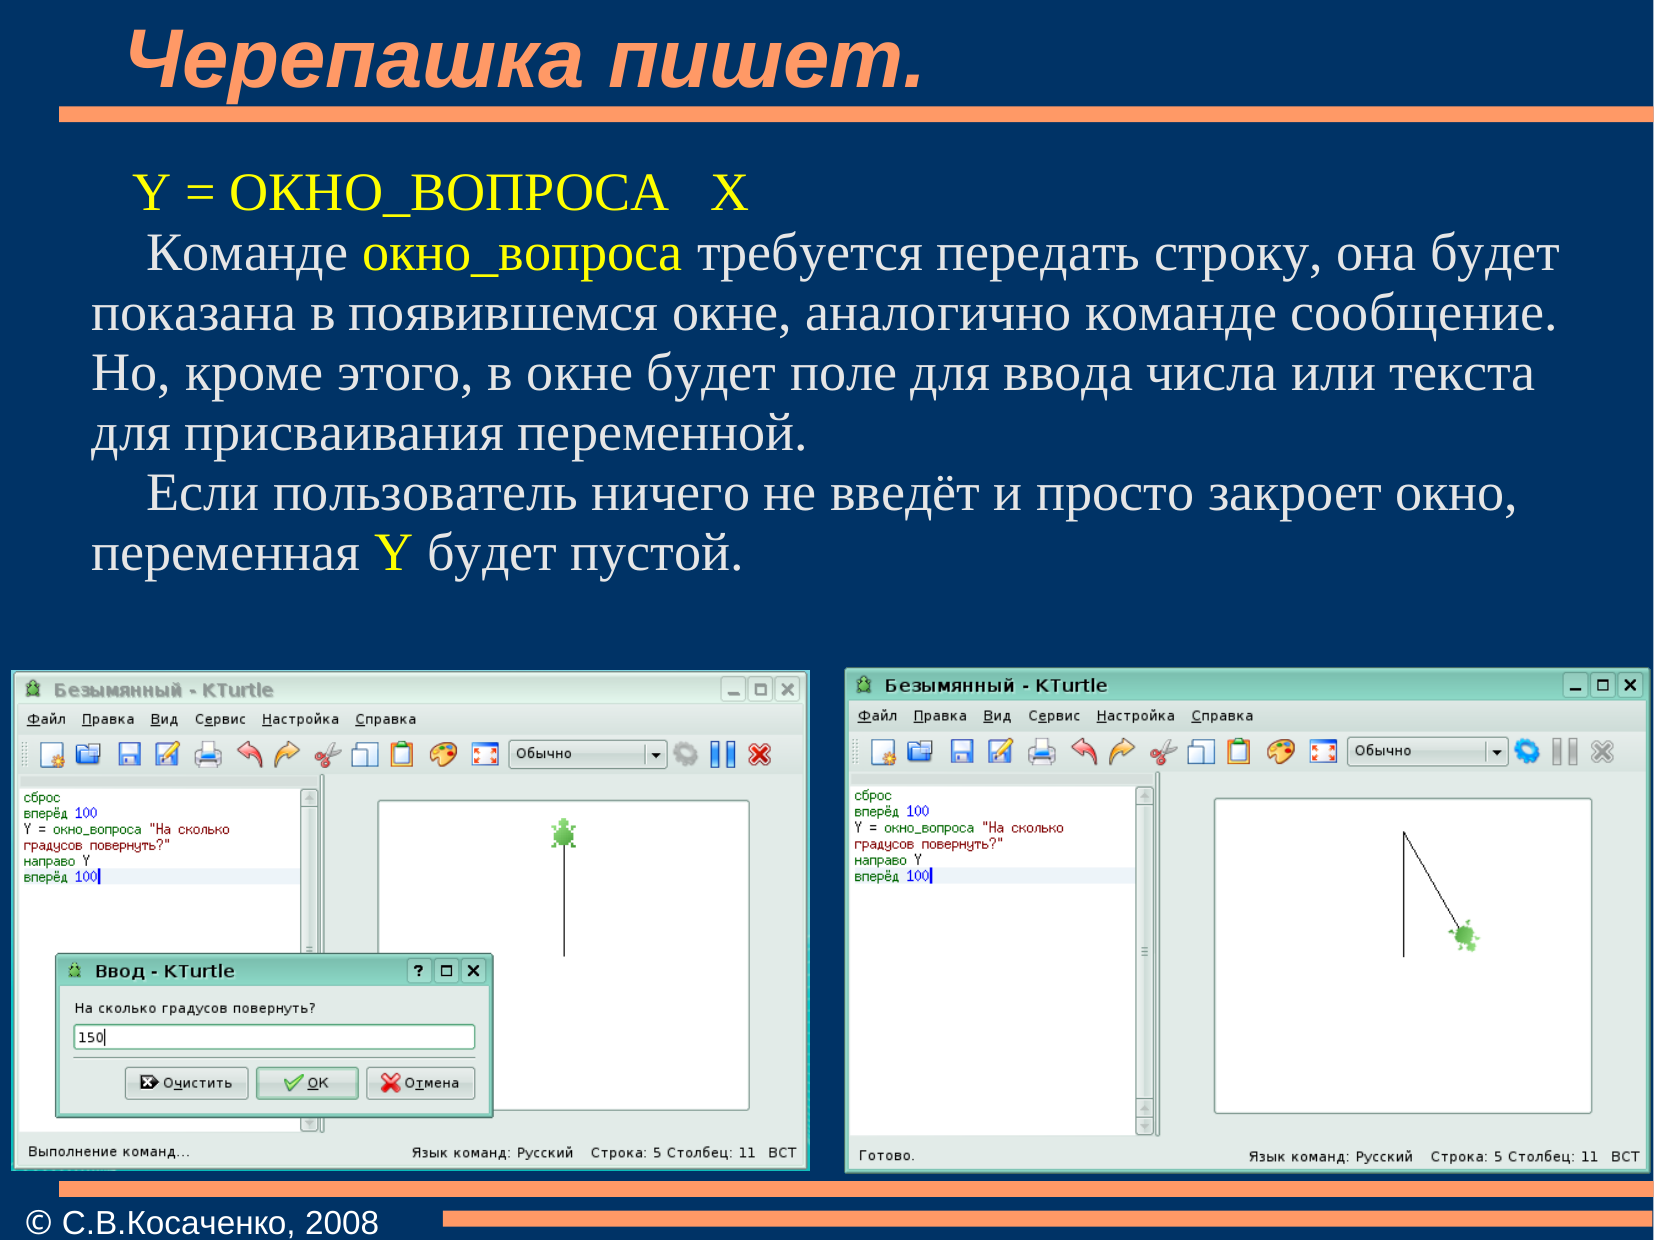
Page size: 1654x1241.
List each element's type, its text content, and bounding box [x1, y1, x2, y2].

title Черепашка пишет. [123, 0, 1536, 119]
picture [11, 670, 810, 1171]
list Y = ОКНО_ВОПРОСА X Команде окно_вопроса требуется передать строку, она будет показана в появившемся окне, аналогично команде сообщение. Но, кроме этого, в окне будет поле для ввода числа или текста для присваивания переменной. Если пользователь ничего не введёт и просто закроет окно, переменная Y будет пустой. [91, 161, 1581, 666]
picture [844, 667, 1651, 1174]
